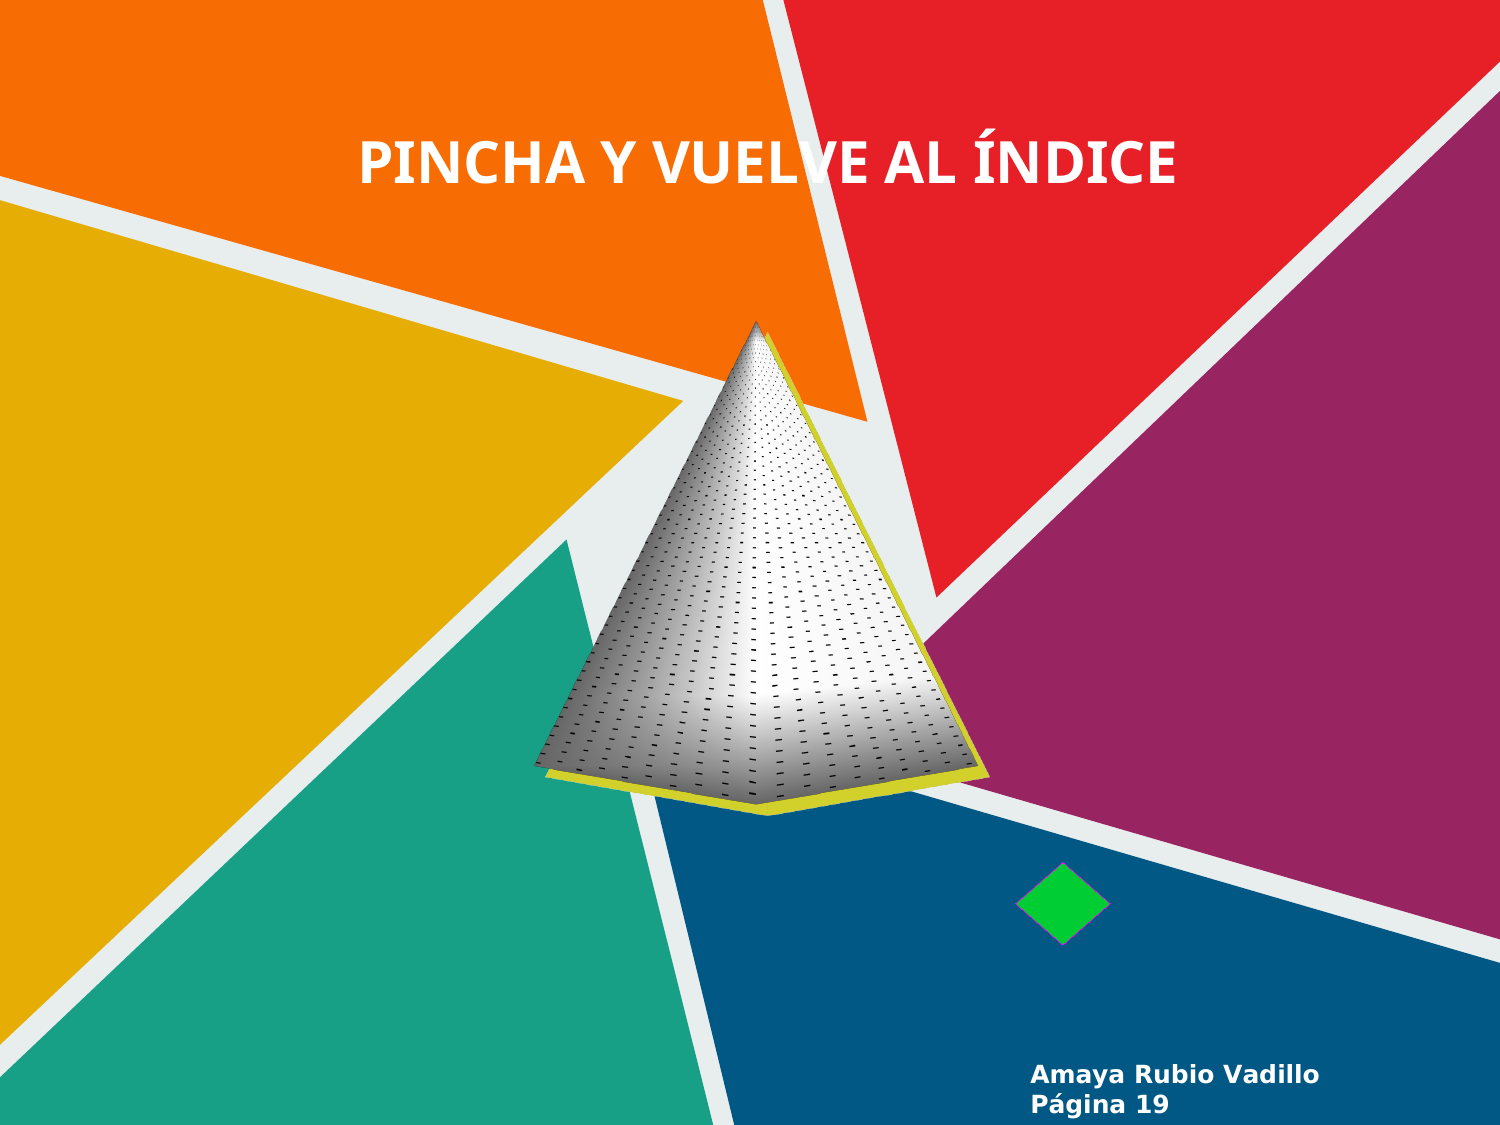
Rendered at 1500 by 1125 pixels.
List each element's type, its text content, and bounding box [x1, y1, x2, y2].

text_box [1015, 862, 1111, 945]
picture [536, 323, 977, 804]
text_box Amaya Rubio Vadillo Página 19 [1015, 1051, 1477, 1125]
text_box PINCHA Y VUELVE AL ÍNDICE [271, 118, 1264, 203]
